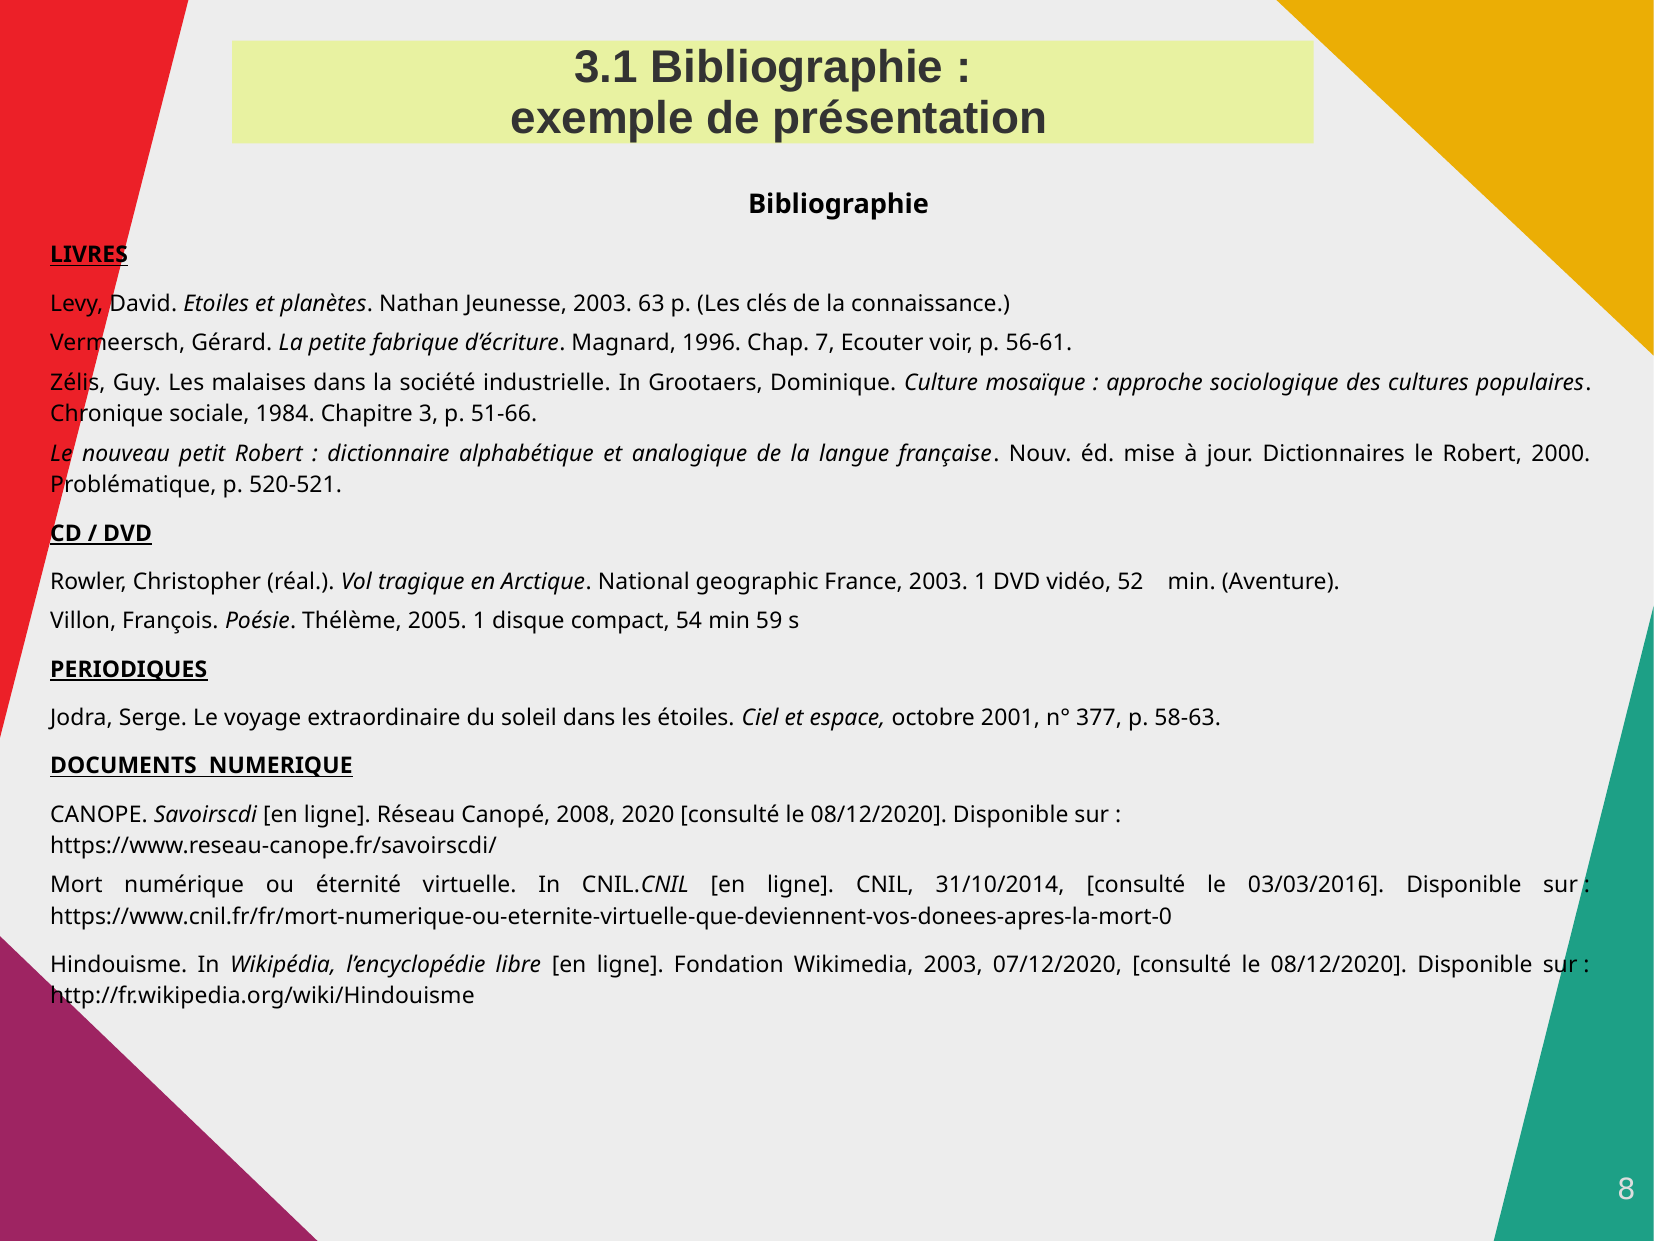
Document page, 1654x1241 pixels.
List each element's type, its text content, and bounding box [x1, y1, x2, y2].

text_box Bibliographie LIVRES Levy, David. Etoiles et planètes. Nathan Jeunesse, 2003. 63 p. (Les clés de la connaissance.) Vermeersch, Gérard. La petite fabrique d’écriture. Magnard, 1996. Chap. 7, Ecouter voir, p. 56-61. Zélis, Guy. Les malaises dans la société industrielle. In Grootaers, Dominique. Culture mosaïque : approche sociologique des cultures populaires. Chronique sociale, 1984. Chapitre 3, p. 51-66. Le nouveau petit Robert : dictionnaire alphabétique et analogique de la langue française. Nouv. éd. mise à jour. Dictionnaires le Robert, 2000. Problématique, p. 520-521. CD / DVD Rowler, Christopher (réal.). Vol tragique en Arctique. National geographic France, 2003. 1 DVD vidéo, 52 min. (Aventure). Villon, François. Poésie. Thélème, 2005. 1 disque compact, 54 min 59 s PERIODIQUES Jodra, Serge. Le voyage extraordinaire du soleil dans les étoiles. Ciel et espace, octobre 2001, n° 377, p. 58-63. DOCUMENTS NUMERIQUE CANOPE. Savoirscdi [en ligne]. Réseau Canopé, 2008, 2020 [consulté le 08/12/2020]. Disponible sur : https://www.reseau-canope.fr/savoirscdi/ Mort numérique ou éternité virtuelle. In CNIL.CNIL [en ligne]. CNIL, 31/10/2014, [consulté le 03/03/2016]. Disponible sur : https://www.cnil.fr/fr/mort-numerique-ou-eternite-virtuelle-que-deviennent-vos-donees-apres-la-mort-0 Hindouisme. In Wikipédia, l’encyclopédie libre [en ligne]. Fondation Wikimedia, 2003, 07/12/2020, [consulté le 08/12/2020]. Disponible sur : http://fr.wikipedia.org/wiki/Hindouisme [35, 177, 1607, 1218]
title 3.1 Bibliographie : exemple de présentation [232, 40, 1314, 144]
